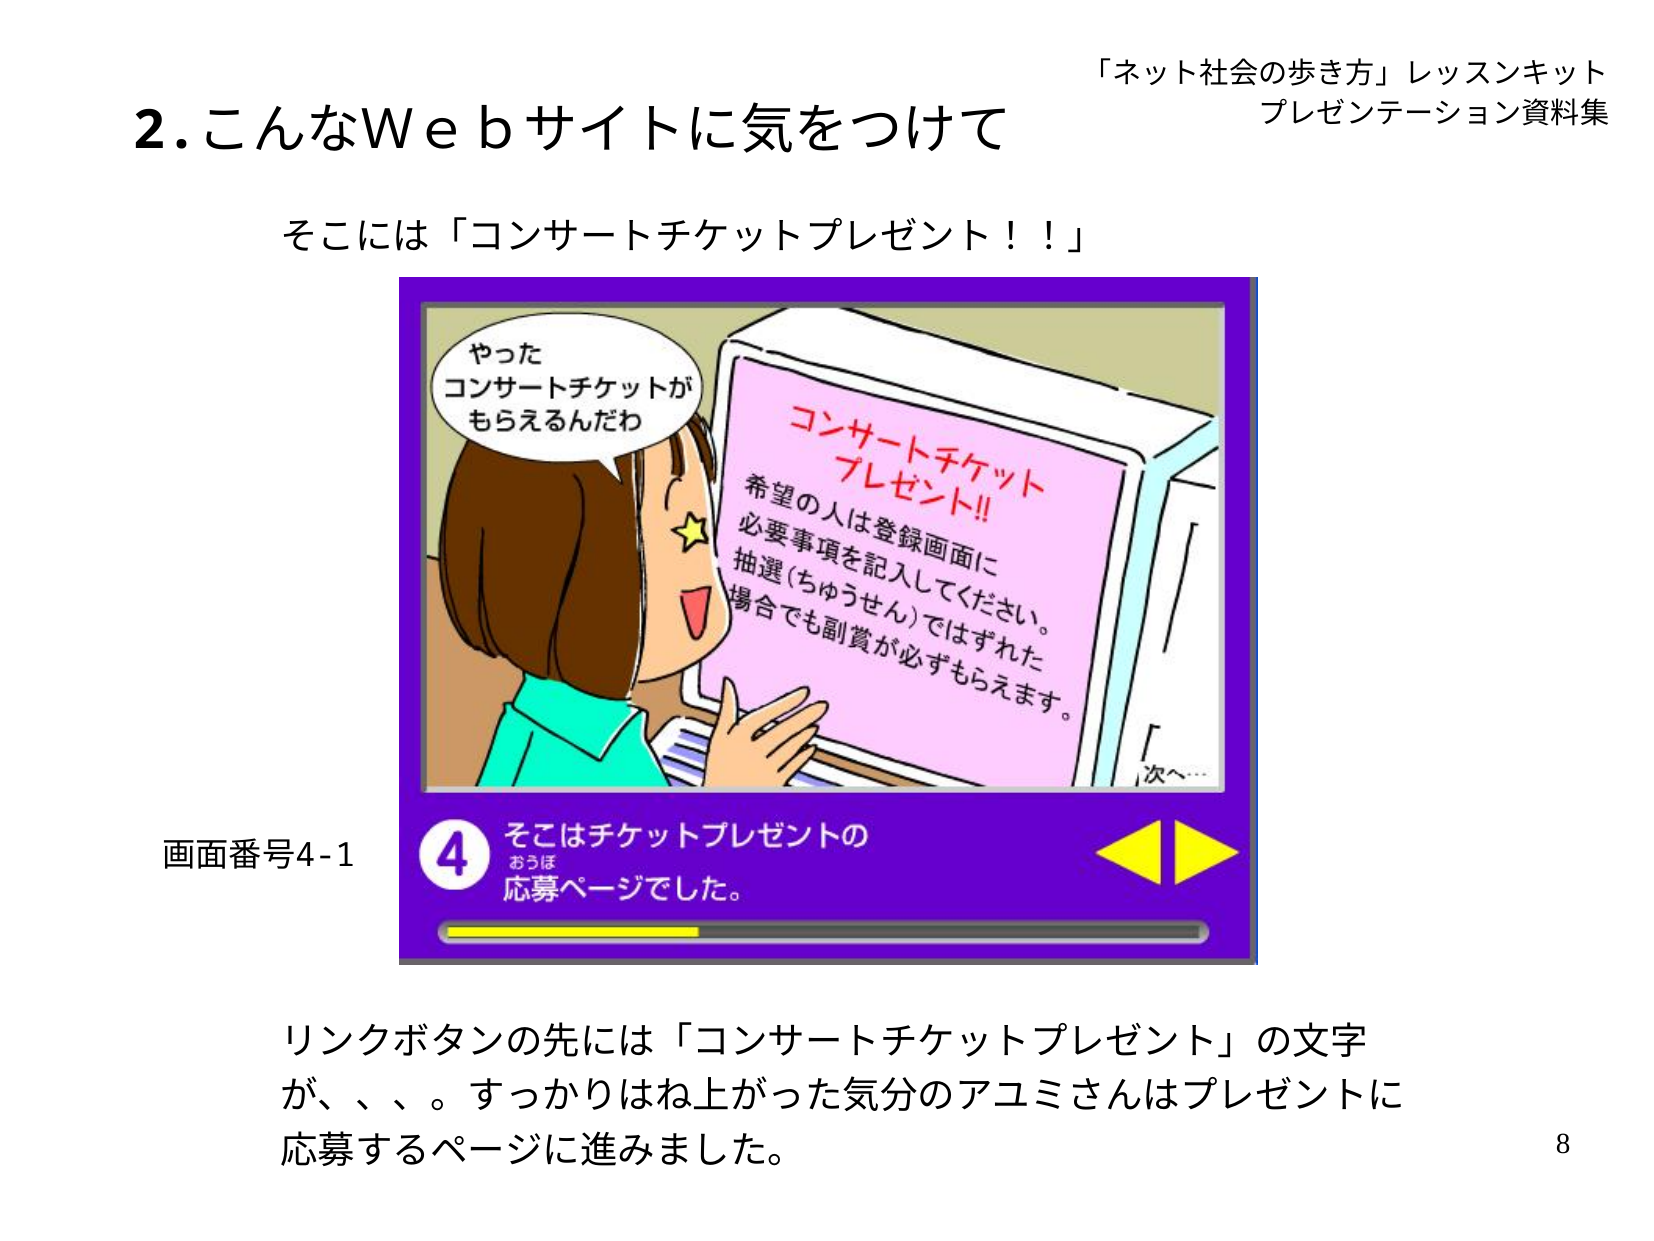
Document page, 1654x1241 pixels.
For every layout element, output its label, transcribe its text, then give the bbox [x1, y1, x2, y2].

text_box そこには「コンサートチケットプレゼント！！」 [265, 206, 1211, 267]
text_box 2.こんなＷｅｂサイトに気をつけて [118, 88, 1093, 169]
text_box 画面番号4-1 [147, 826, 384, 882]
text_box リンクボタンの先には「コンサートチケットプレゼント」の文字が、、、。すっかりはね上がった気分のアユミさんはプレゼントに応募するページに進みました。 [265, 1003, 1447, 1182]
picture [399, 277, 1258, 965]
text_box 「ネット社会の歩き方」レッスンキット プレゼンテーション資料集 [1062, 44, 1625, 139]
